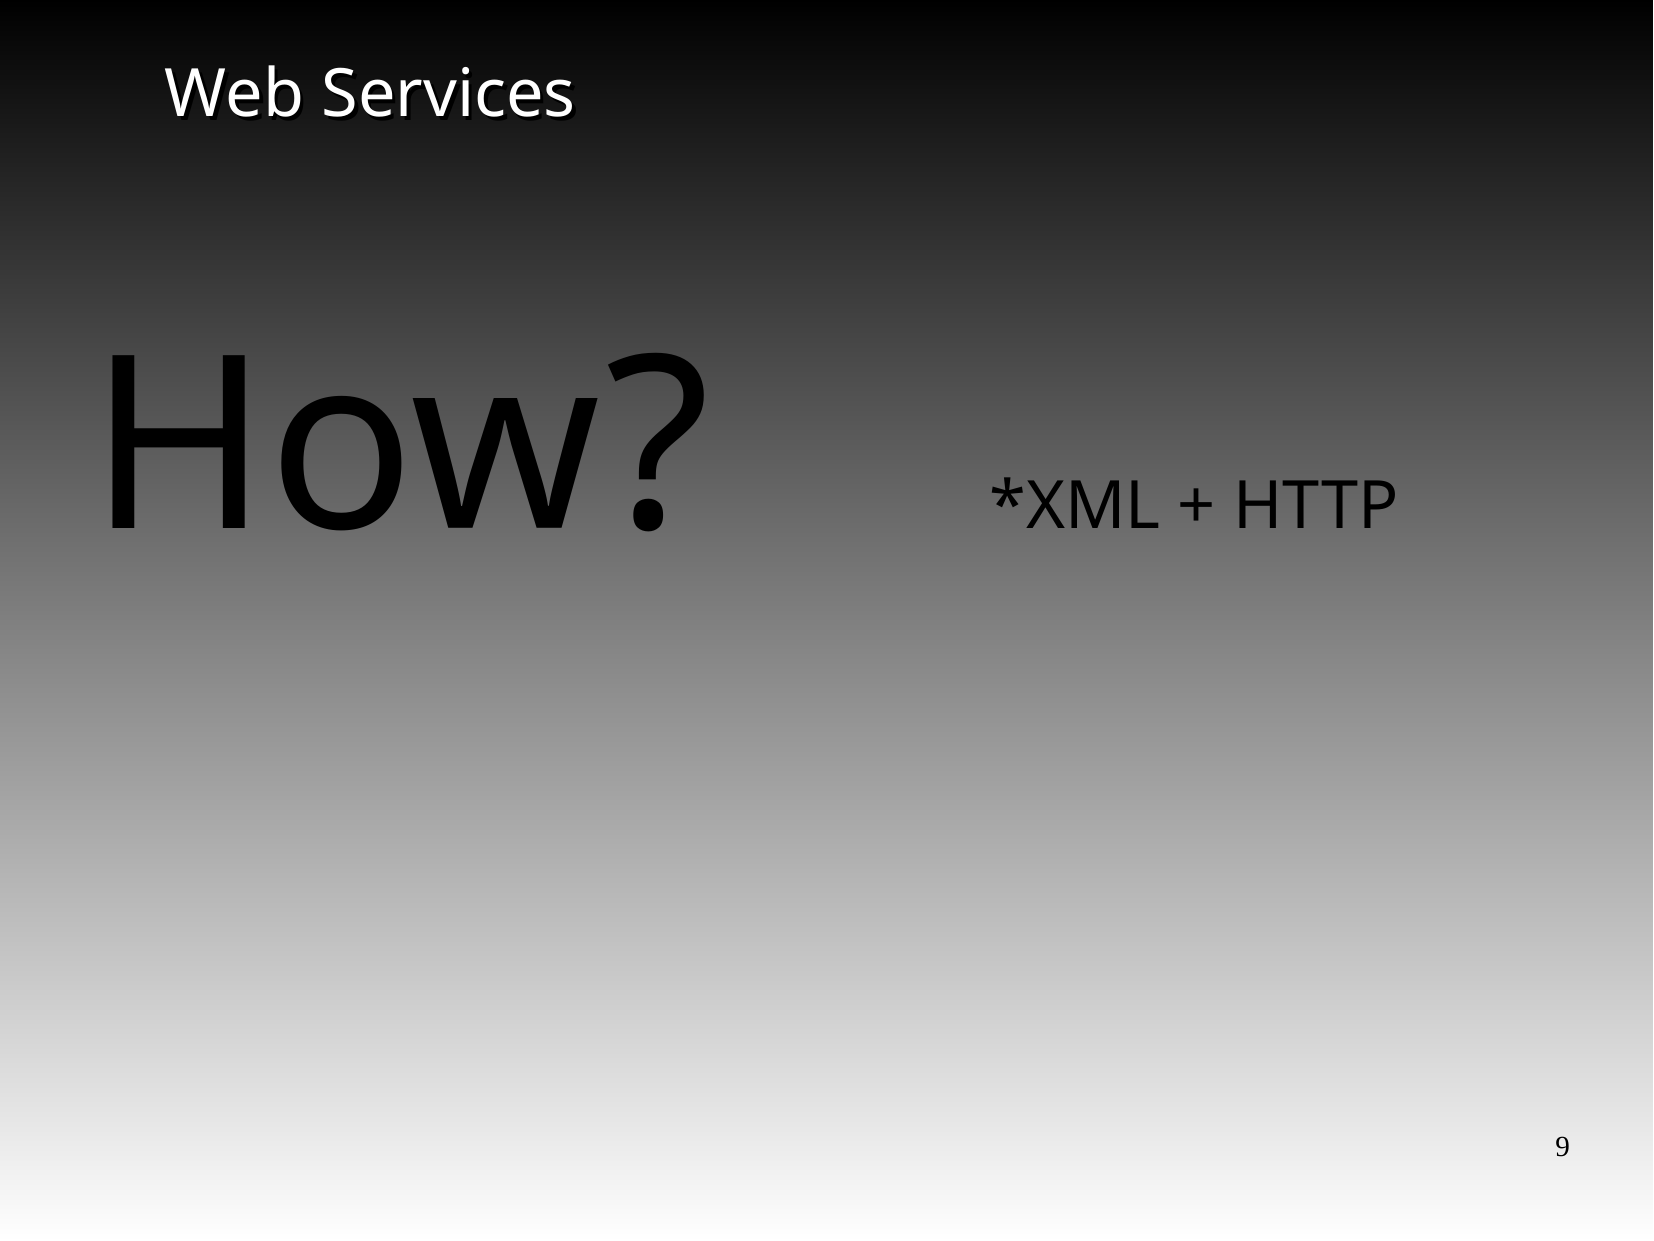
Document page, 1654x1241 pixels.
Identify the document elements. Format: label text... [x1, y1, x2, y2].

text_box How? [75, 262, 745, 668]
text_box Web Services [150, 37, 652, 160]
text_box *XML + HTTP [975, 450, 1536, 1241]
